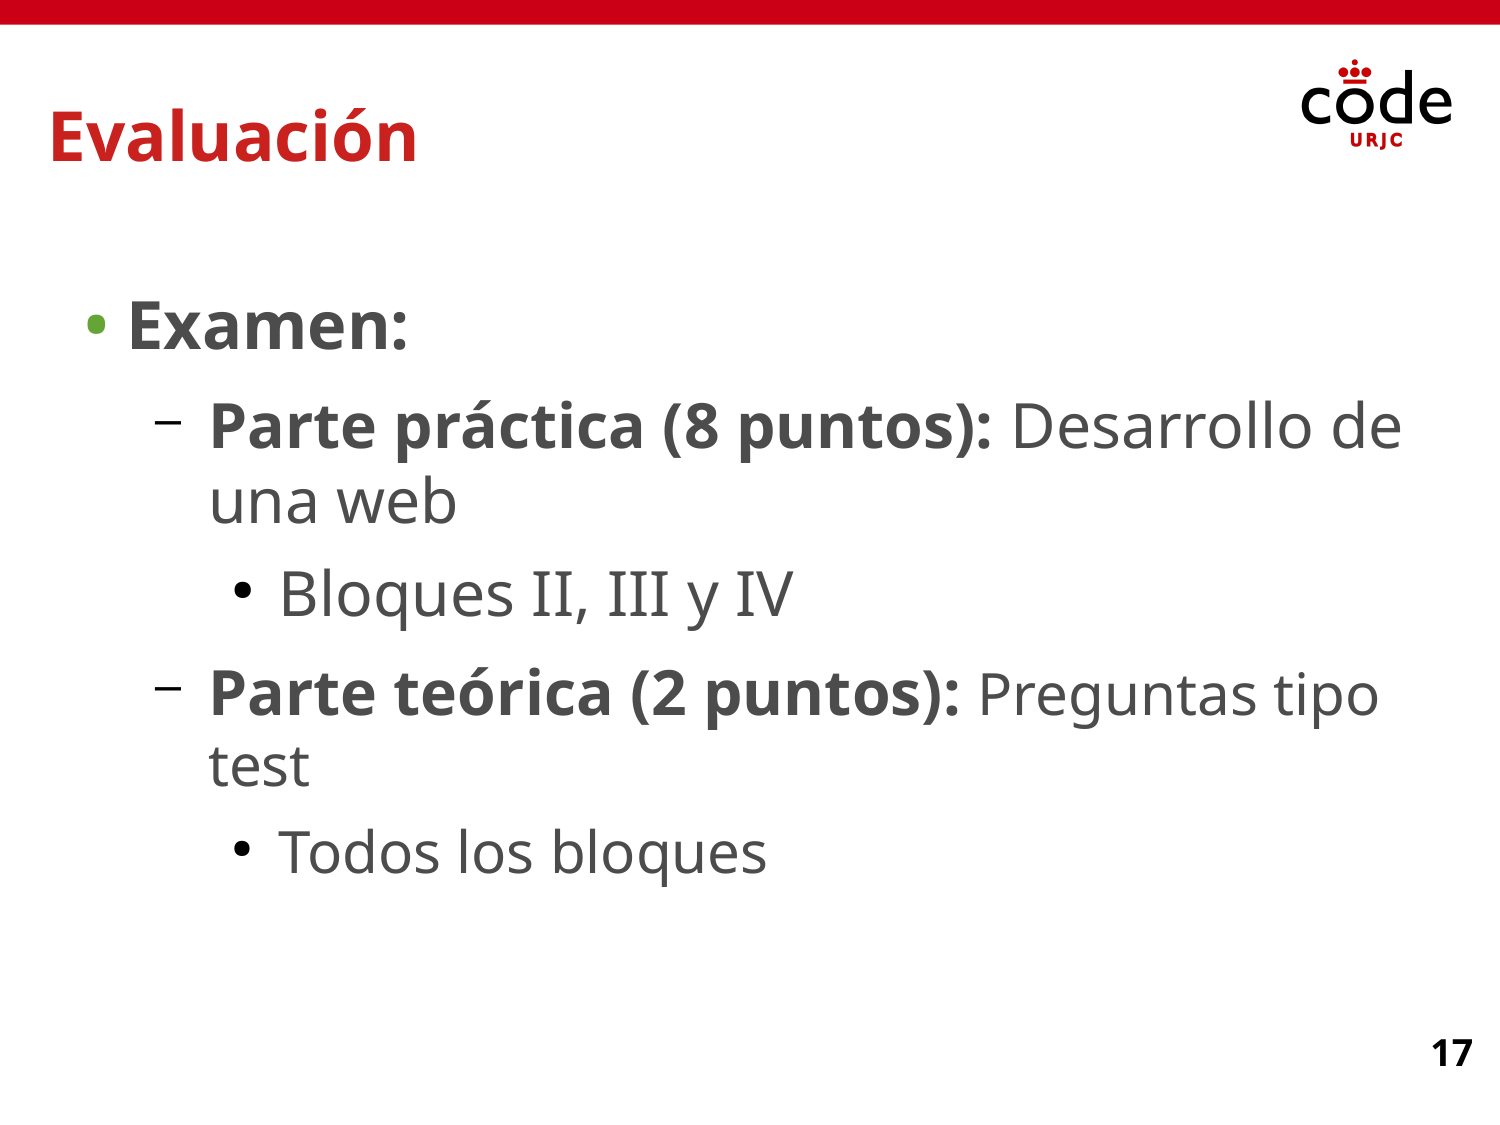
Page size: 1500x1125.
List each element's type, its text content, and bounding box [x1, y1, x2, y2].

picture [1284, 50, 1468, 161]
title Evaluación [32, 79, 1383, 189]
list Examen: Parte práctica (8 puntos): Desarrollo de una web Bloques II, III y IV Parte teórica (2 puntos): Preguntas tipo test Todos los bloques [51, 259, 1436, 1013]
